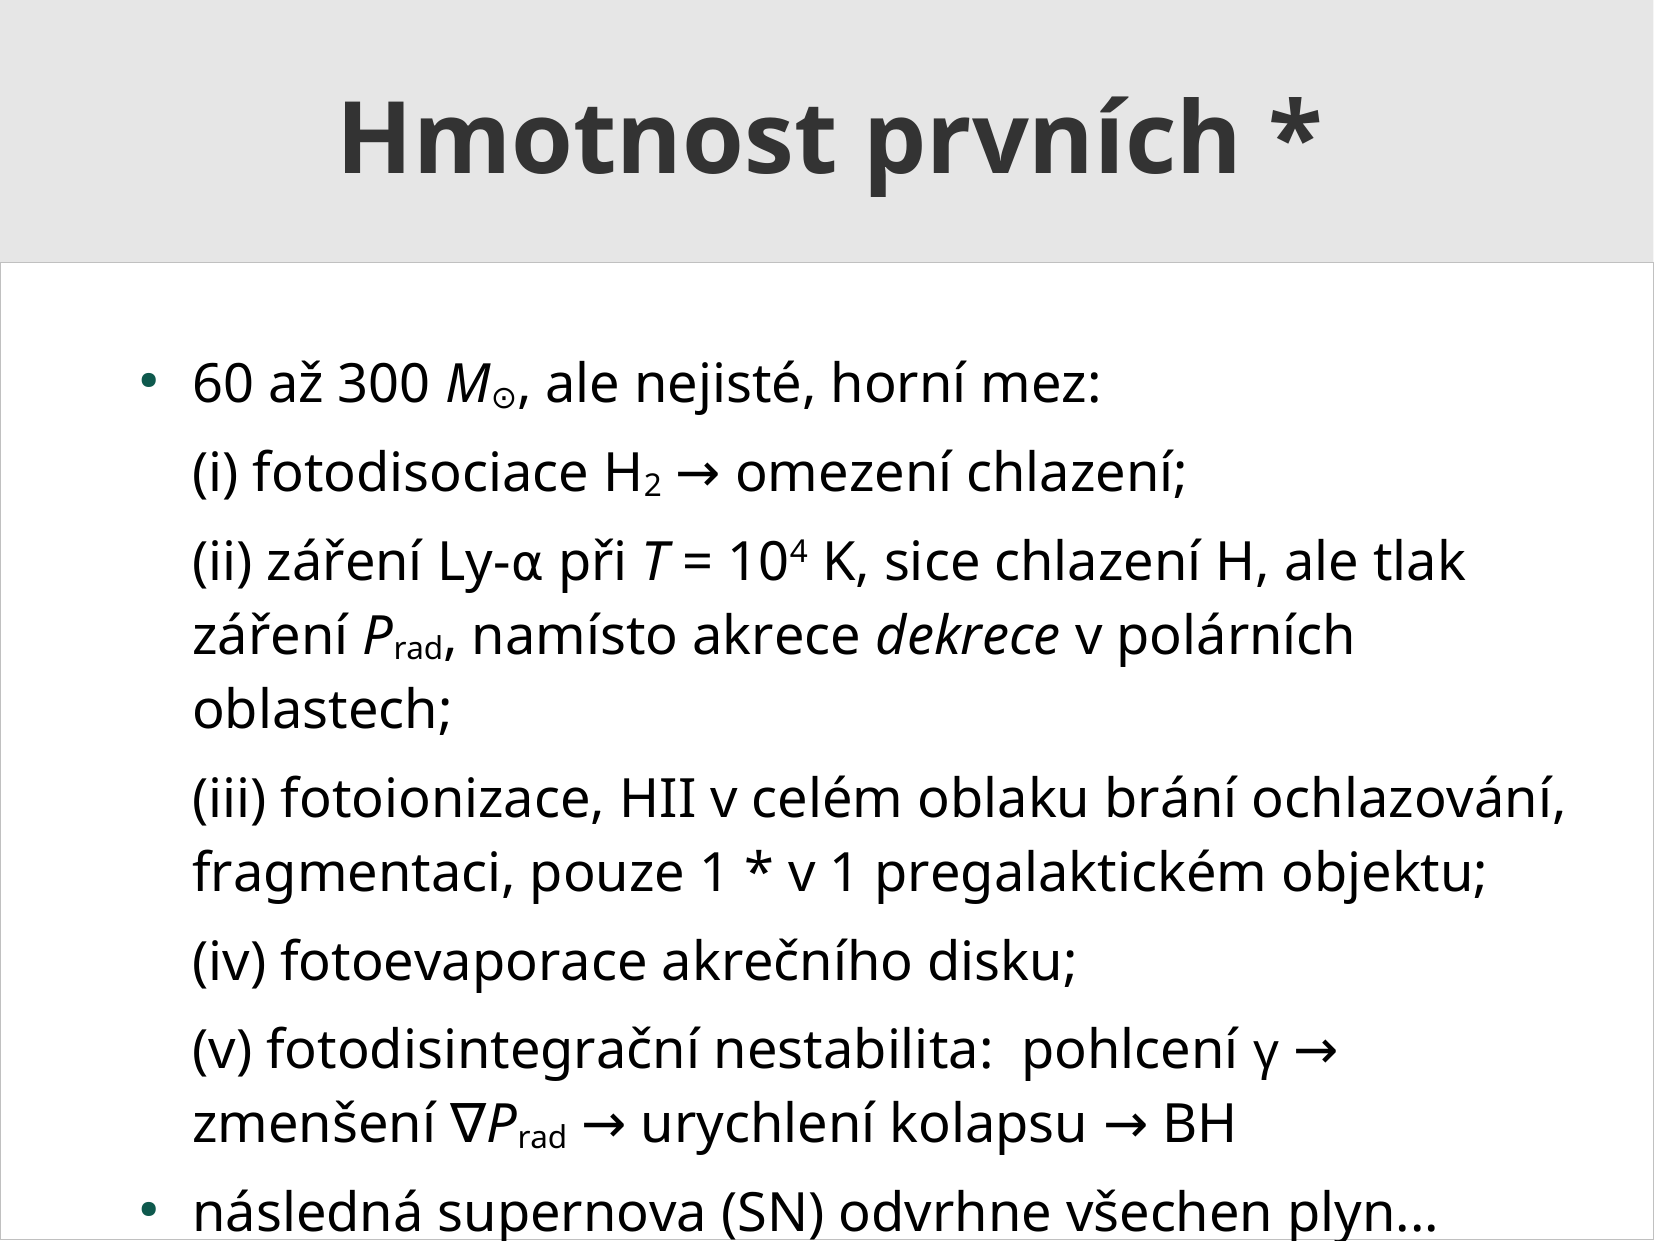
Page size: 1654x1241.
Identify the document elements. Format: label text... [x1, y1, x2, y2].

title Hmotnost prvních * [124, 31, 1537, 239]
list 60 až 300 M⊙, ale nejisté, horní mez: (i) fotodisociace H2 → omezení chlazení; (ii) záření Ly-α při T = 104 K, sice chlazení H, ale tlak záření Prad, namísto akrece dekrece v polárních oblastech; (iii) fotoionizace, HII v celém oblaku brání ochlazování, fragmentaci, pouze 1 * v 1 pregalaktickém objektu; (iv) fotoevaporace akrečního disku; (v) fotodisintegrační nestabilita: pohlcení γ → zmenšení ∇Prad → urychlení kolapsu → BH následná supernova (SN) odvrhne všechen plyn... v disku horký řídký materiál dole, chladný hustý nahoře → Rayleighova‒Taylorova nestabilita v nitru * se zesiluje magpole (MRI), také se vyvrhne [121, 344, 1591, 1241]
